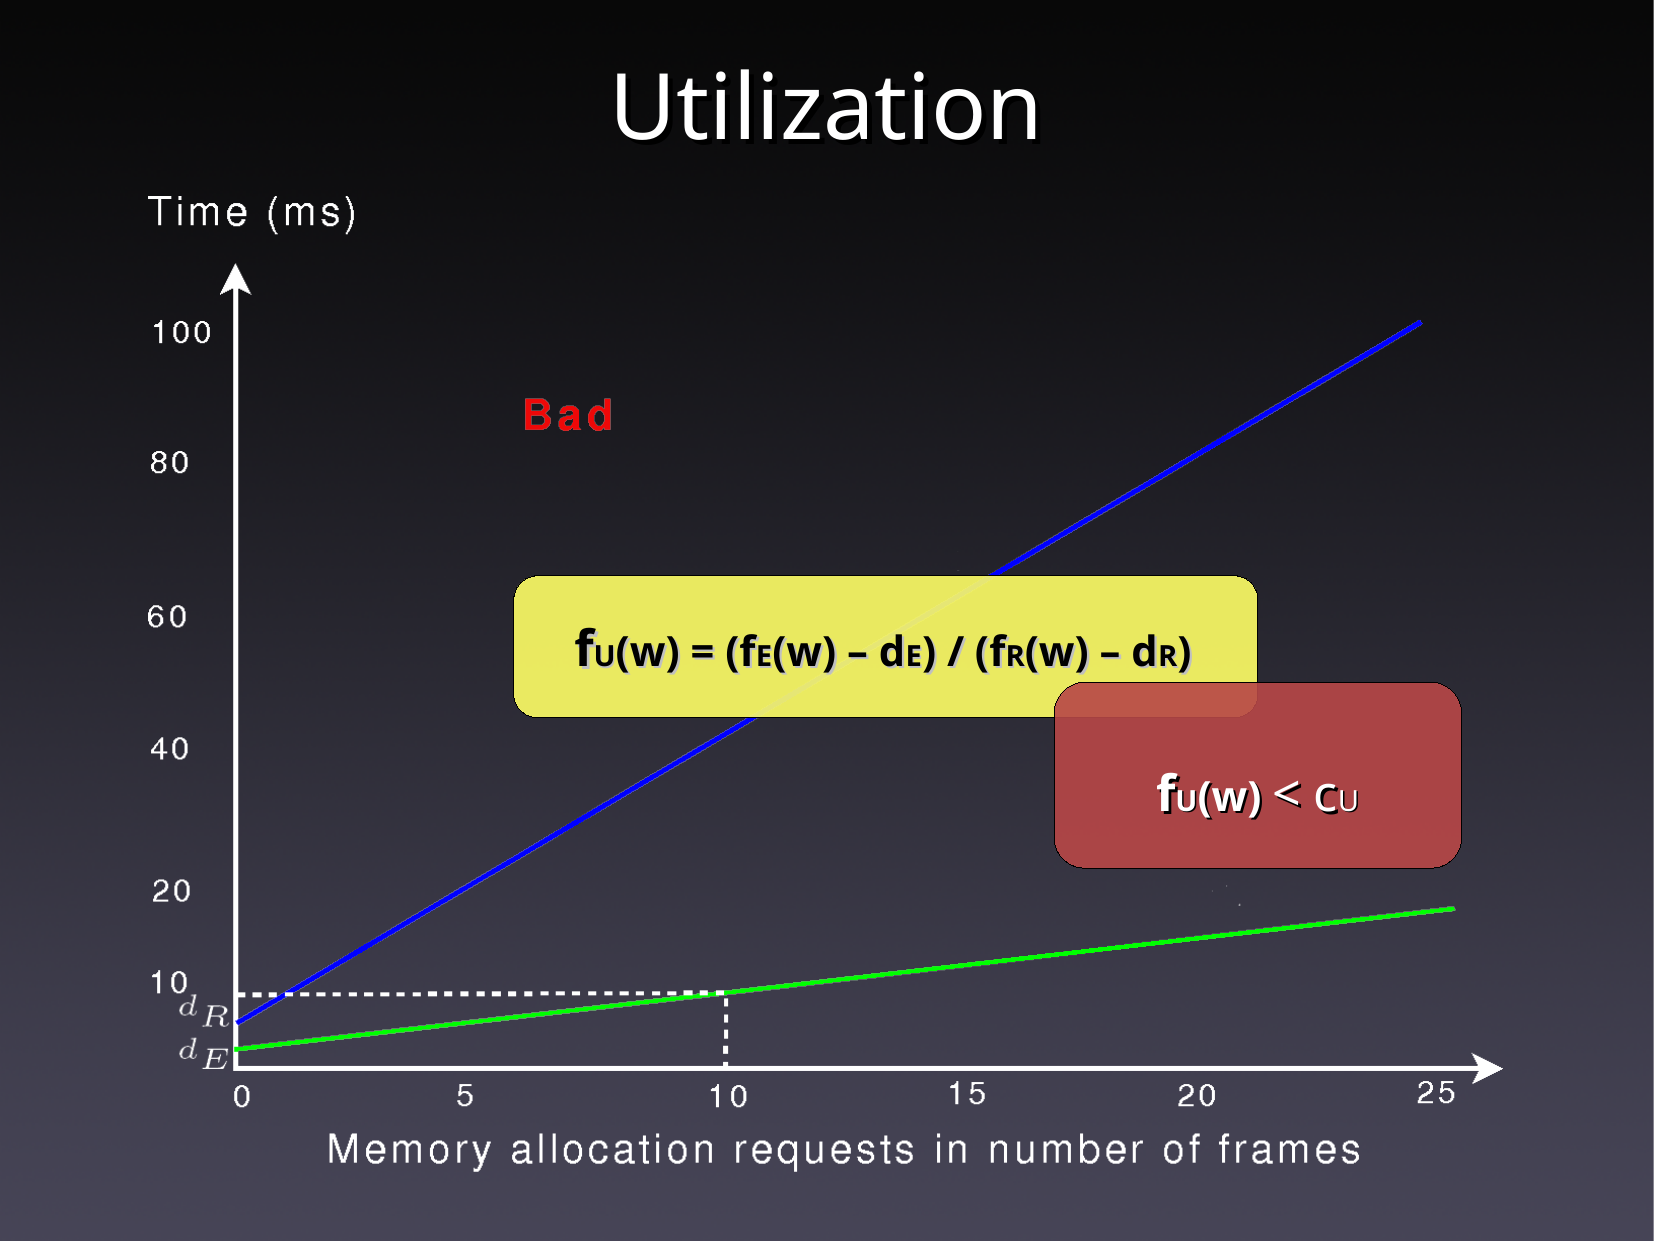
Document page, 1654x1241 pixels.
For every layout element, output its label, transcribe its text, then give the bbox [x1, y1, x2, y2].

picture [0, 0, 1654, 1241]
text_box fU(w) = (fE(w) – dE) / (fR(w) – dR) [558, 613, 1208, 683]
title Utilization [120, 0, 1534, 208]
text_box fU(w) < cU [1054, 682, 1462, 869]
text_box [513, 575, 1258, 718]
